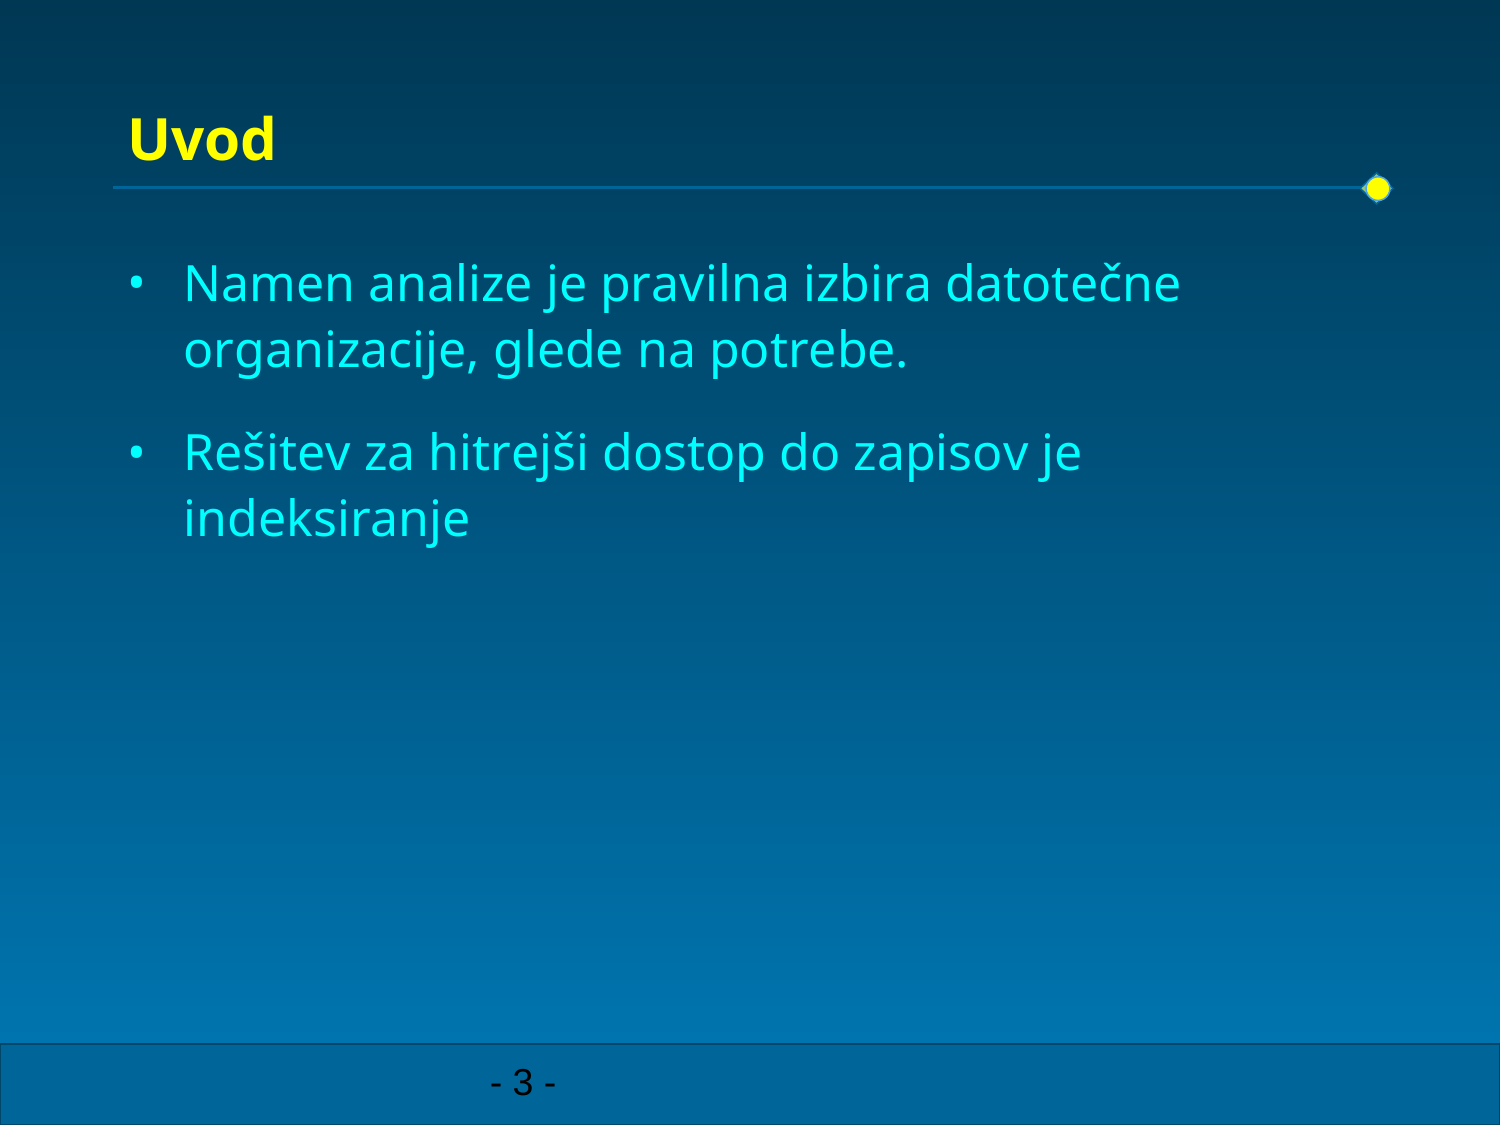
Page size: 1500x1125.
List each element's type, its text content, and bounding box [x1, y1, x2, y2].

title Uvod [112, 94, 1388, 181]
list Namen analize je pravilna izbira datotečne organizacije, glede na potrebe. Rešitev za hitrejši dostop do zapisov je indeksiranje [112, 237, 1388, 963]
